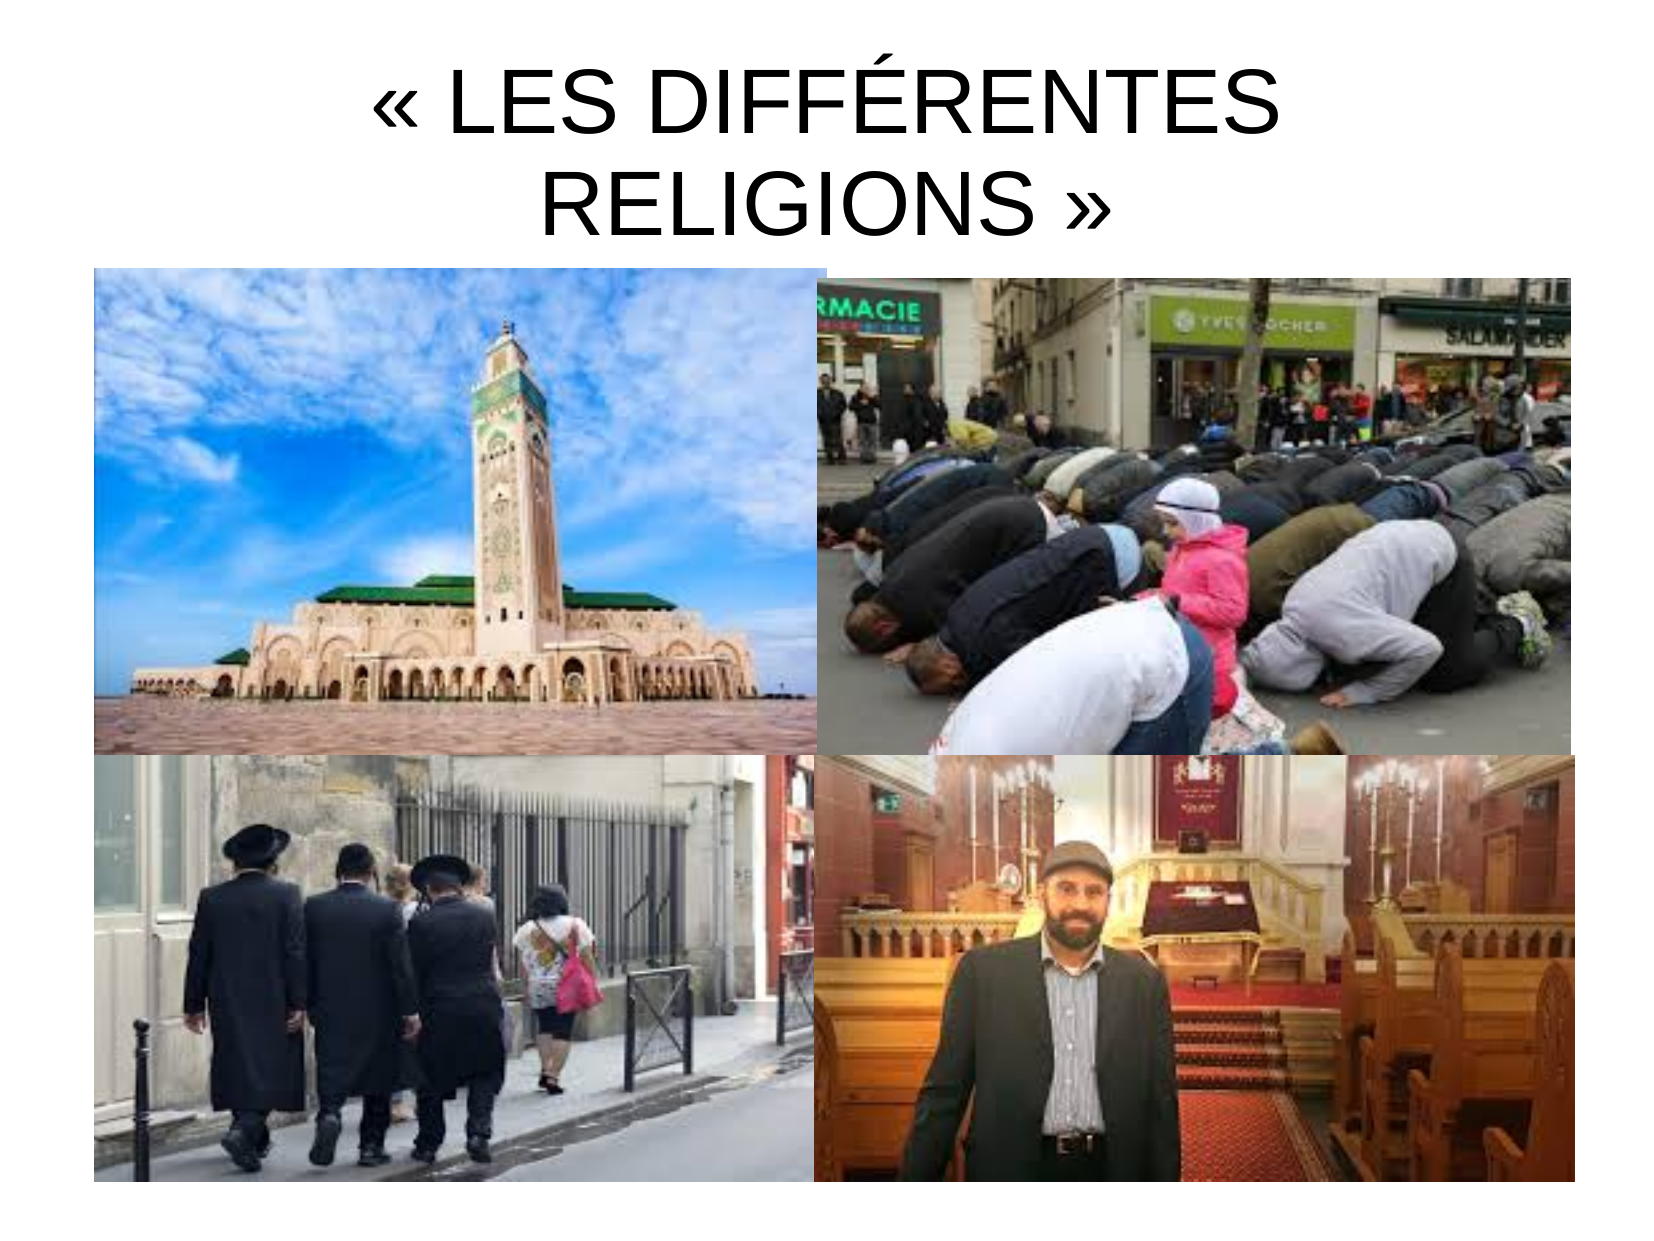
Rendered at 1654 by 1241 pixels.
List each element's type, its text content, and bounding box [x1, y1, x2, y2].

picture [94, 268, 1575, 1182]
title « LES DIFFÉRENTES RELIGIONS » [82, 49, 1571, 257]
